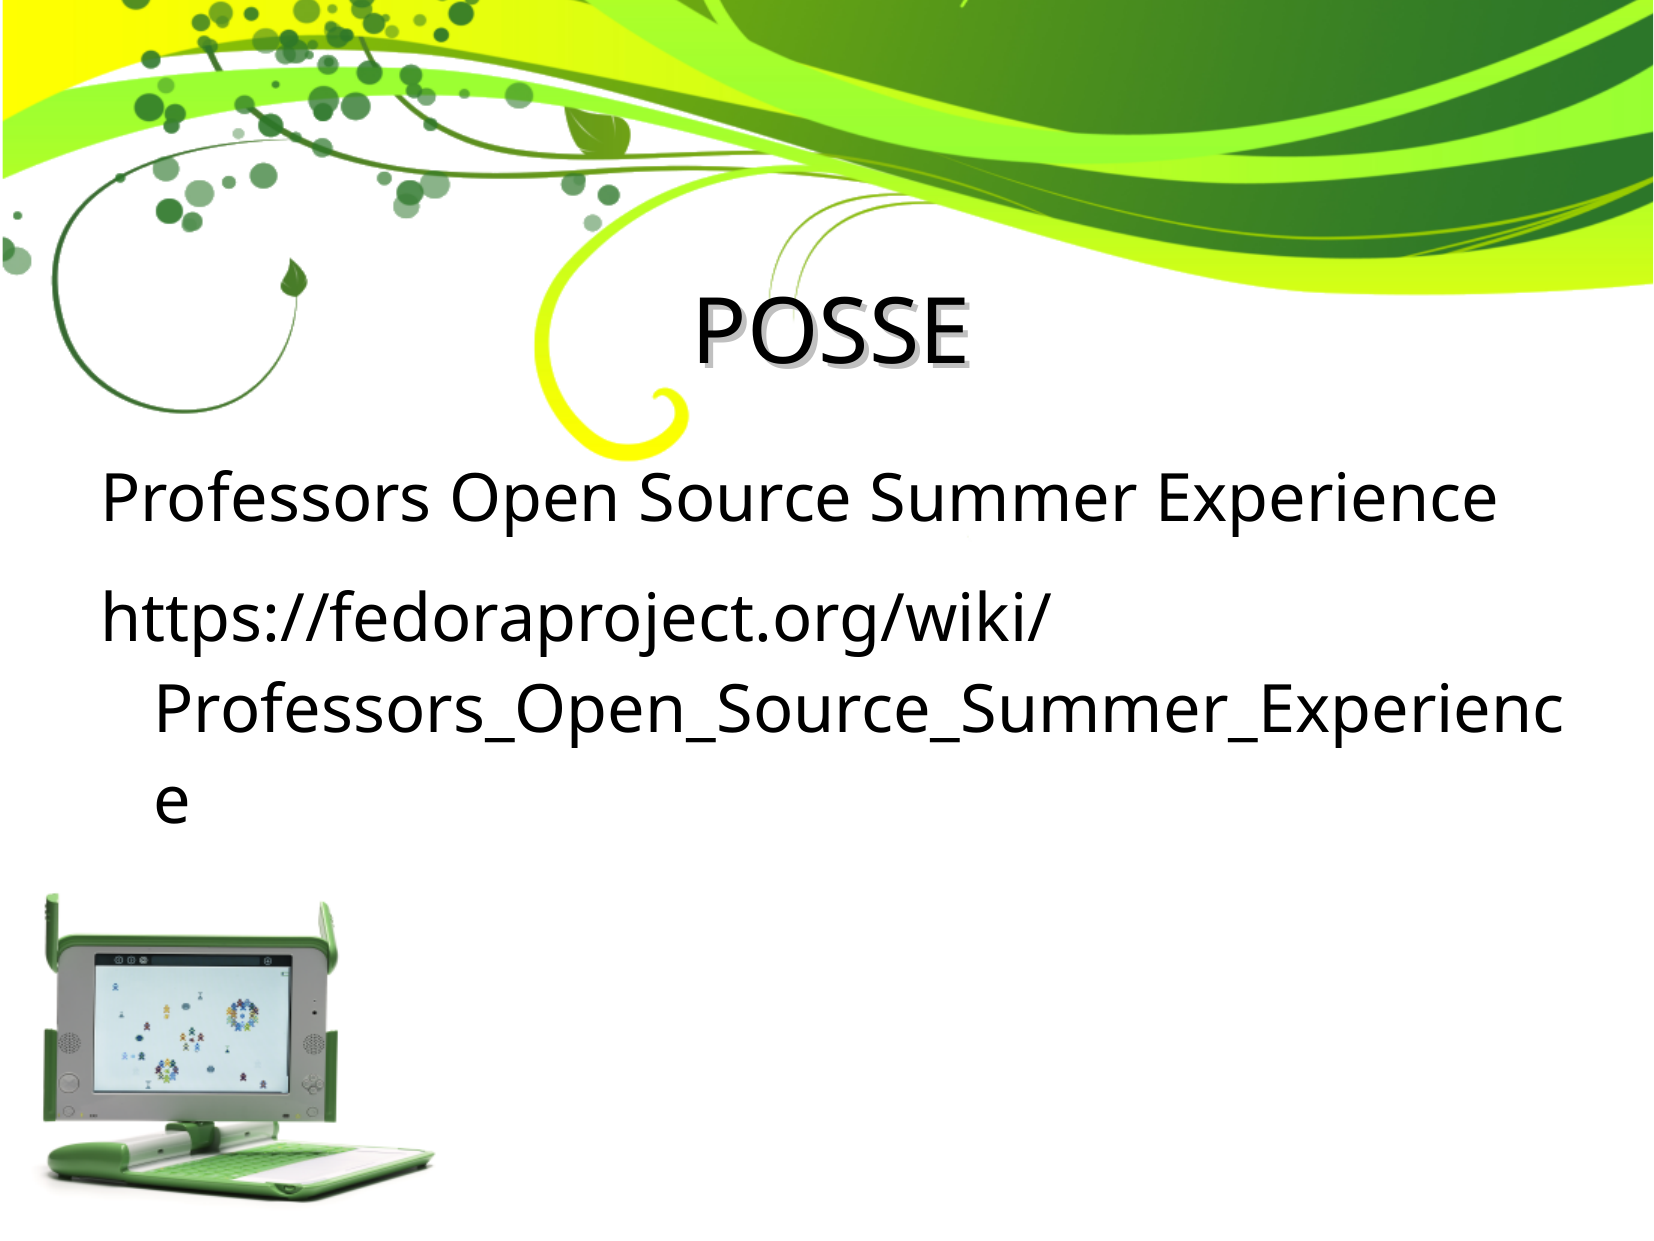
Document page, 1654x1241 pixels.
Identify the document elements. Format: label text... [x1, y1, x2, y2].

list Professors Open Source Summer Experience https://fedoraproject.org/wiki/Professors_Open_Source_Summer_Experience [82, 450, 1571, 1095]
picture [0, 0, 1654, 1241]
title POSSE [87, 232, 1576, 425]
